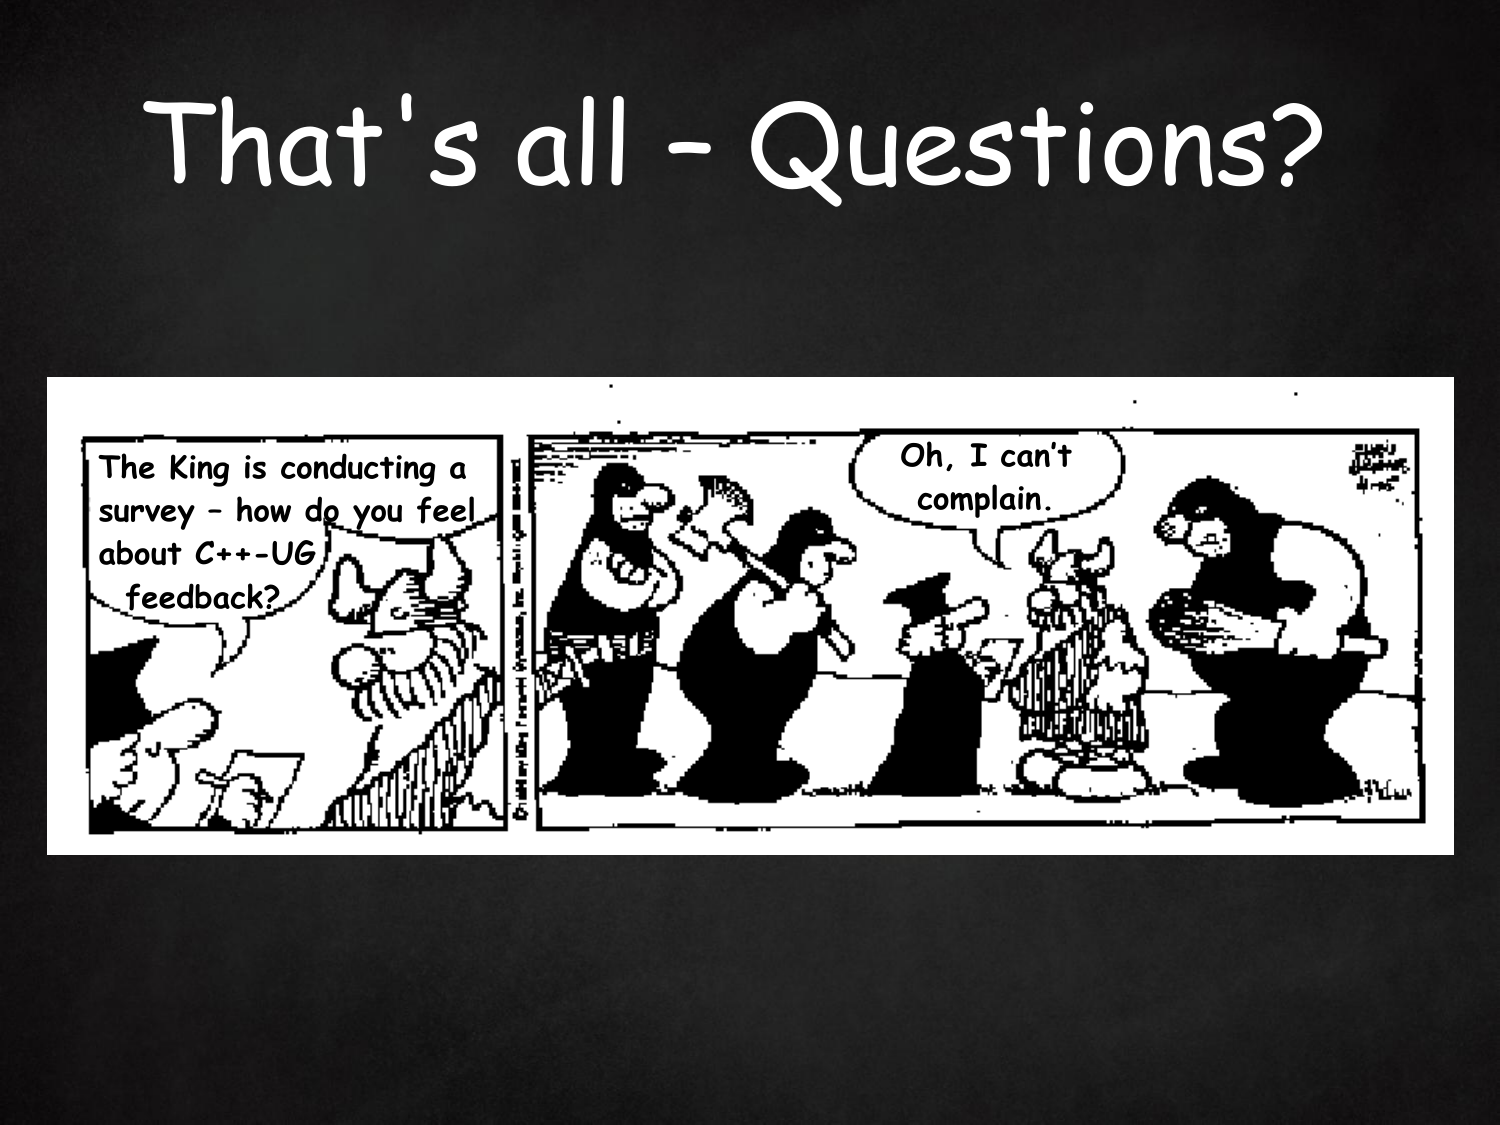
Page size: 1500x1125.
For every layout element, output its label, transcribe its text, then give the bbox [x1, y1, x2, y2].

text_box Oh, I can’t complain. [868, 423, 1105, 528]
text_box The King is conducting a survey – how do you feel about C++-UG feedback? [82, 435, 497, 636]
picture [0, 0, 1500, 1125]
title That's all – Questions? [75, 44, 1425, 233]
